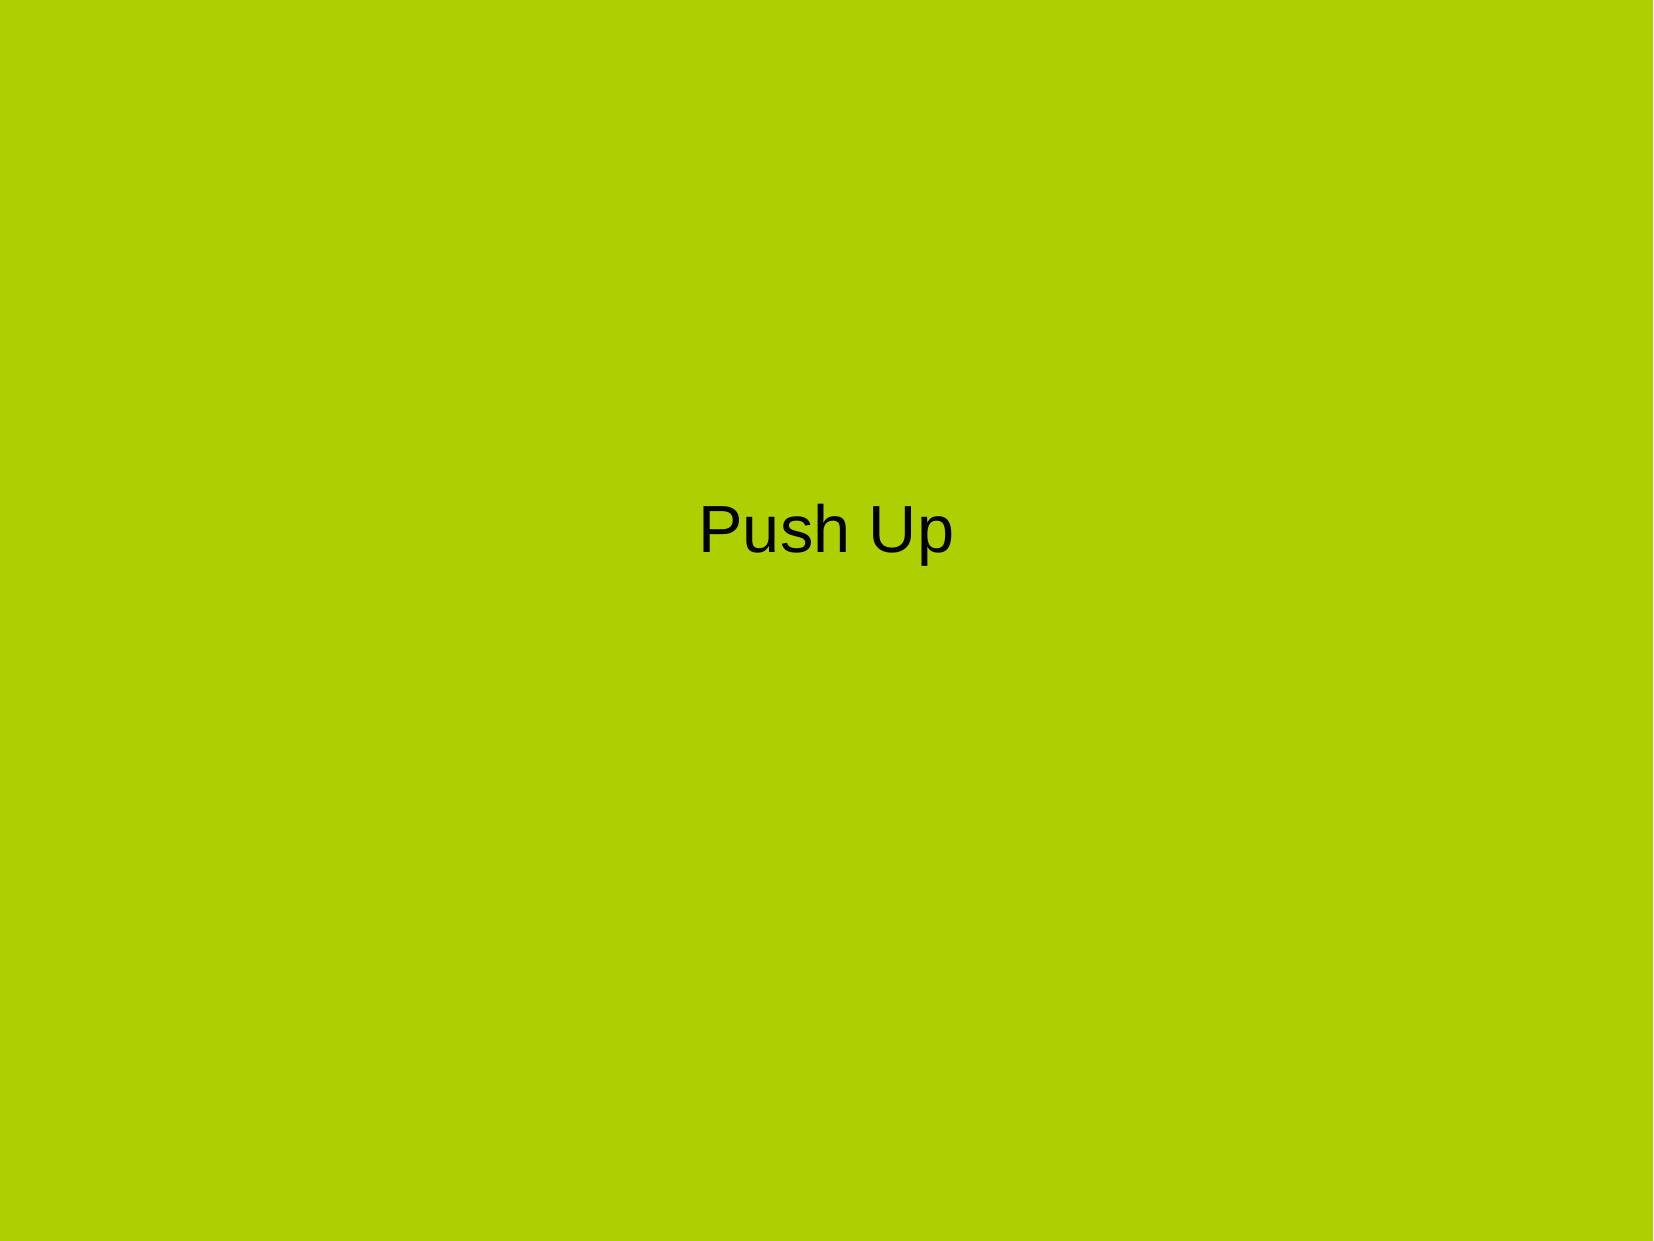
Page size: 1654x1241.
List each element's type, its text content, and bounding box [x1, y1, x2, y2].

subtitle Push Up [82, 49, 1571, 1010]
